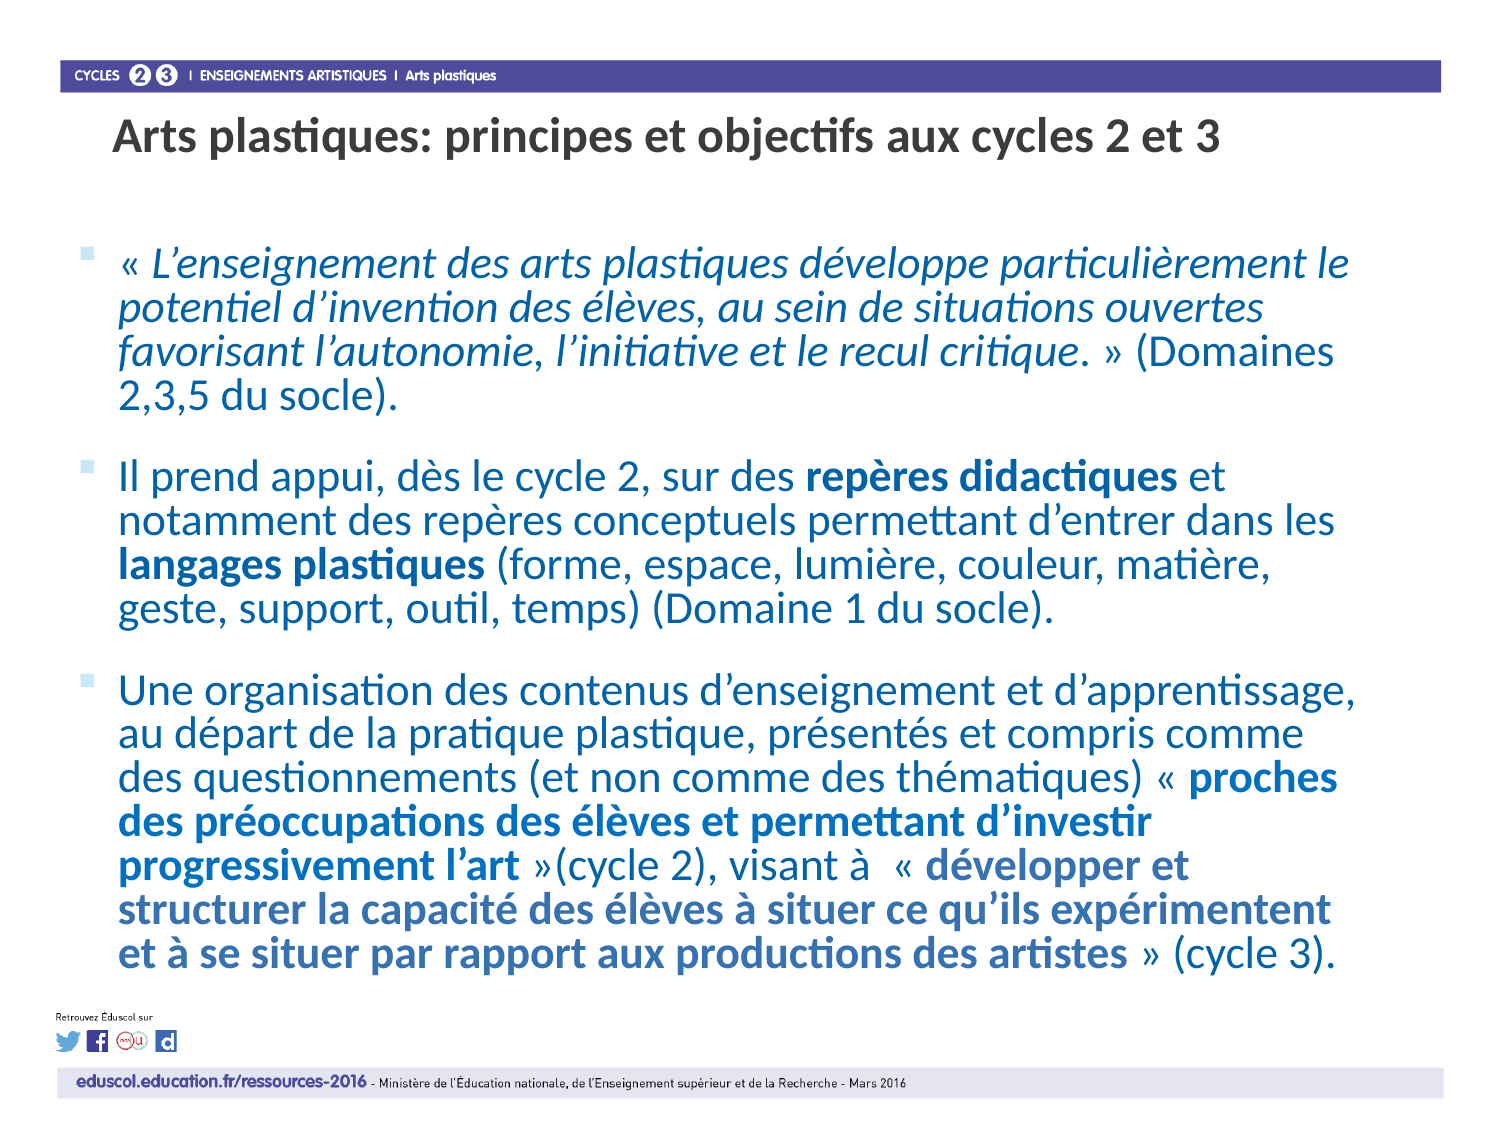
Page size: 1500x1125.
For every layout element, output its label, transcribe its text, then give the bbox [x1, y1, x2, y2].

picture [0, 0, 1500, 95]
title Arts plastiques: principes et objectifs aux cycles 2 et 3 [112, 95, 1388, 244]
list « L’enseignement des arts plastiques développe particulièrement le potentiel d’invention des élèves, au sein de situations ouvertes favorisant l’autonomie, l’initiative et le recul critique. » (Domaines 2,3,5 du socle). Il prend appui, dès le cycle 2, sur des repères didactiques et notamment des repères conceptuels permettant d’entrer dans les langages plastiques (forme, espace, lumière, couleur, matière, geste, support, outil, temps) (Domaine 1 du socle). Une organisation des contenus d’enseignement et d’apprentissage, au départ de la pratique plastique, présentés et compris comme des questionnements (et non comme des thématiques) « proches des préoccupations des élèves et permettant d’investir progressivement l’art »(cycle 2), visant à « développer et structurer la capacité des élèves à situer ce qu’ils expérimentent et à se situer par rapport aux productions des artistes » (cycle 3). [76, 243, 1377, 1008]
picture [0, 1008, 1500, 1125]
